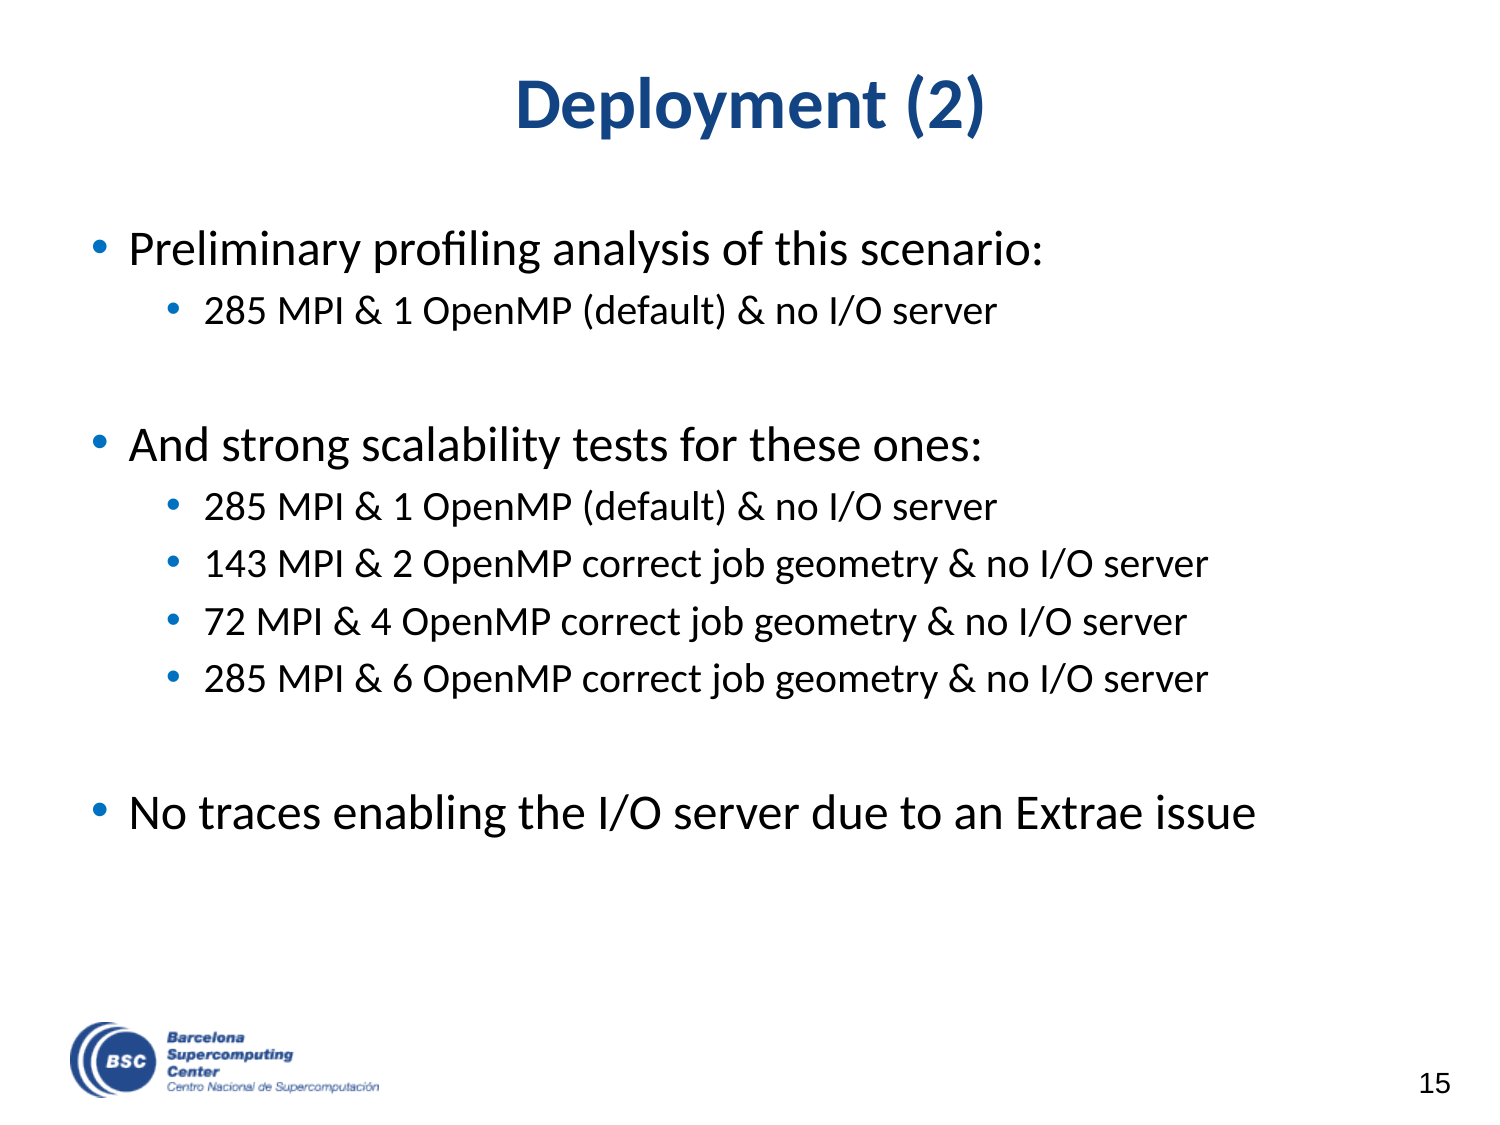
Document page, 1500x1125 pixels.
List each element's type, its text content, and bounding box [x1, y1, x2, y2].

list Preliminary profiling analysis of this scenario: 285 MPI & 1 OpenMP (default) & no I/O server And strong scalability tests for these ones: 285 MPI & 1 OpenMP (default) & no I/O server 143 MPI & 2 OpenMP correct job geometry & no I/O server 72 MPI & 4 OpenMP correct job geometry & no I/O server 285 MPI & 6 OpenMP correct job geometry & no I/O server No traces enabling the I/O server due to an Extrae issue [76, 199, 1427, 993]
picture [70, 1022, 379, 1098]
slide_number <number> [1403, 1038, 1494, 1125]
title Deployment (2) [76, 35, 1427, 174]
